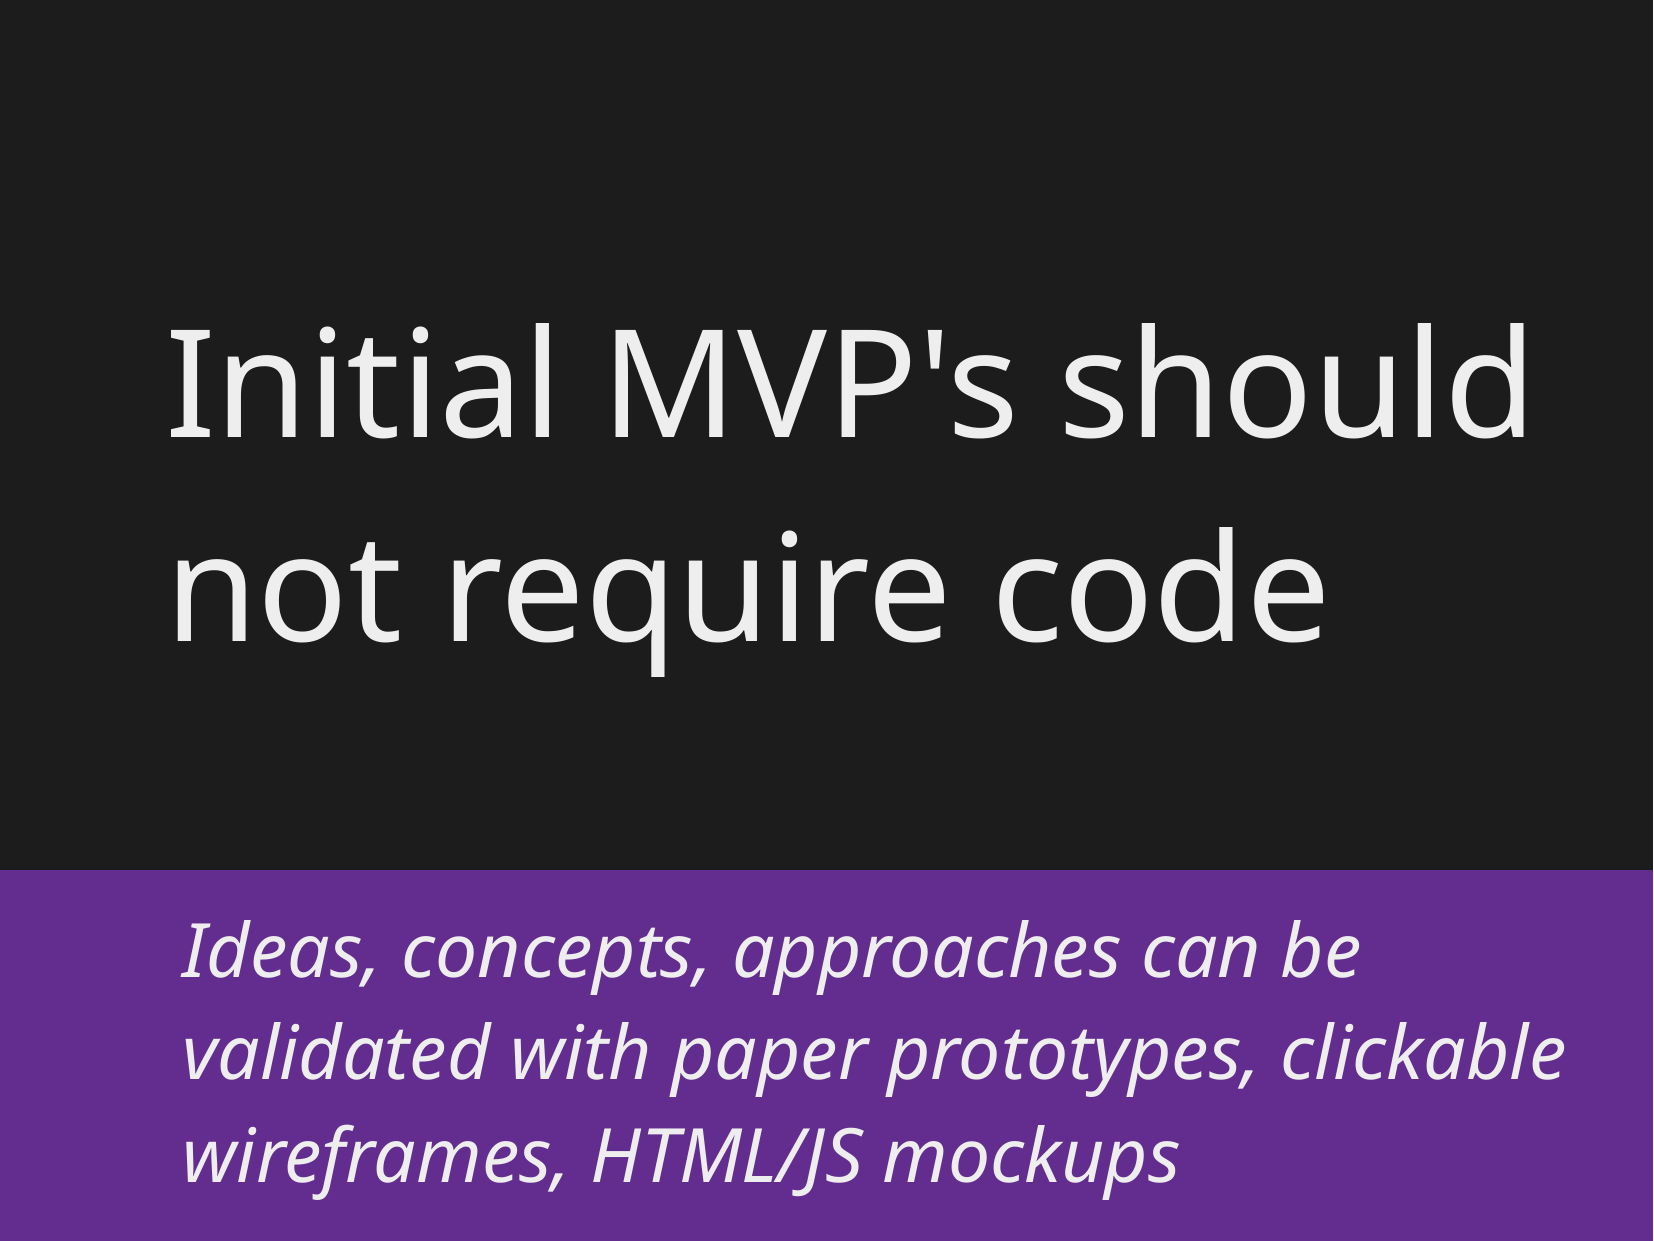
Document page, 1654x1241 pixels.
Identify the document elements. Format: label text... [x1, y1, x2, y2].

list Ideas, concepts, approaches can be validated with paper prototypes, clickable wireframes, HTML/JS mockups [165, 897, 1571, 1241]
title Initial MVP's should not require code [165, 72, 1571, 778]
